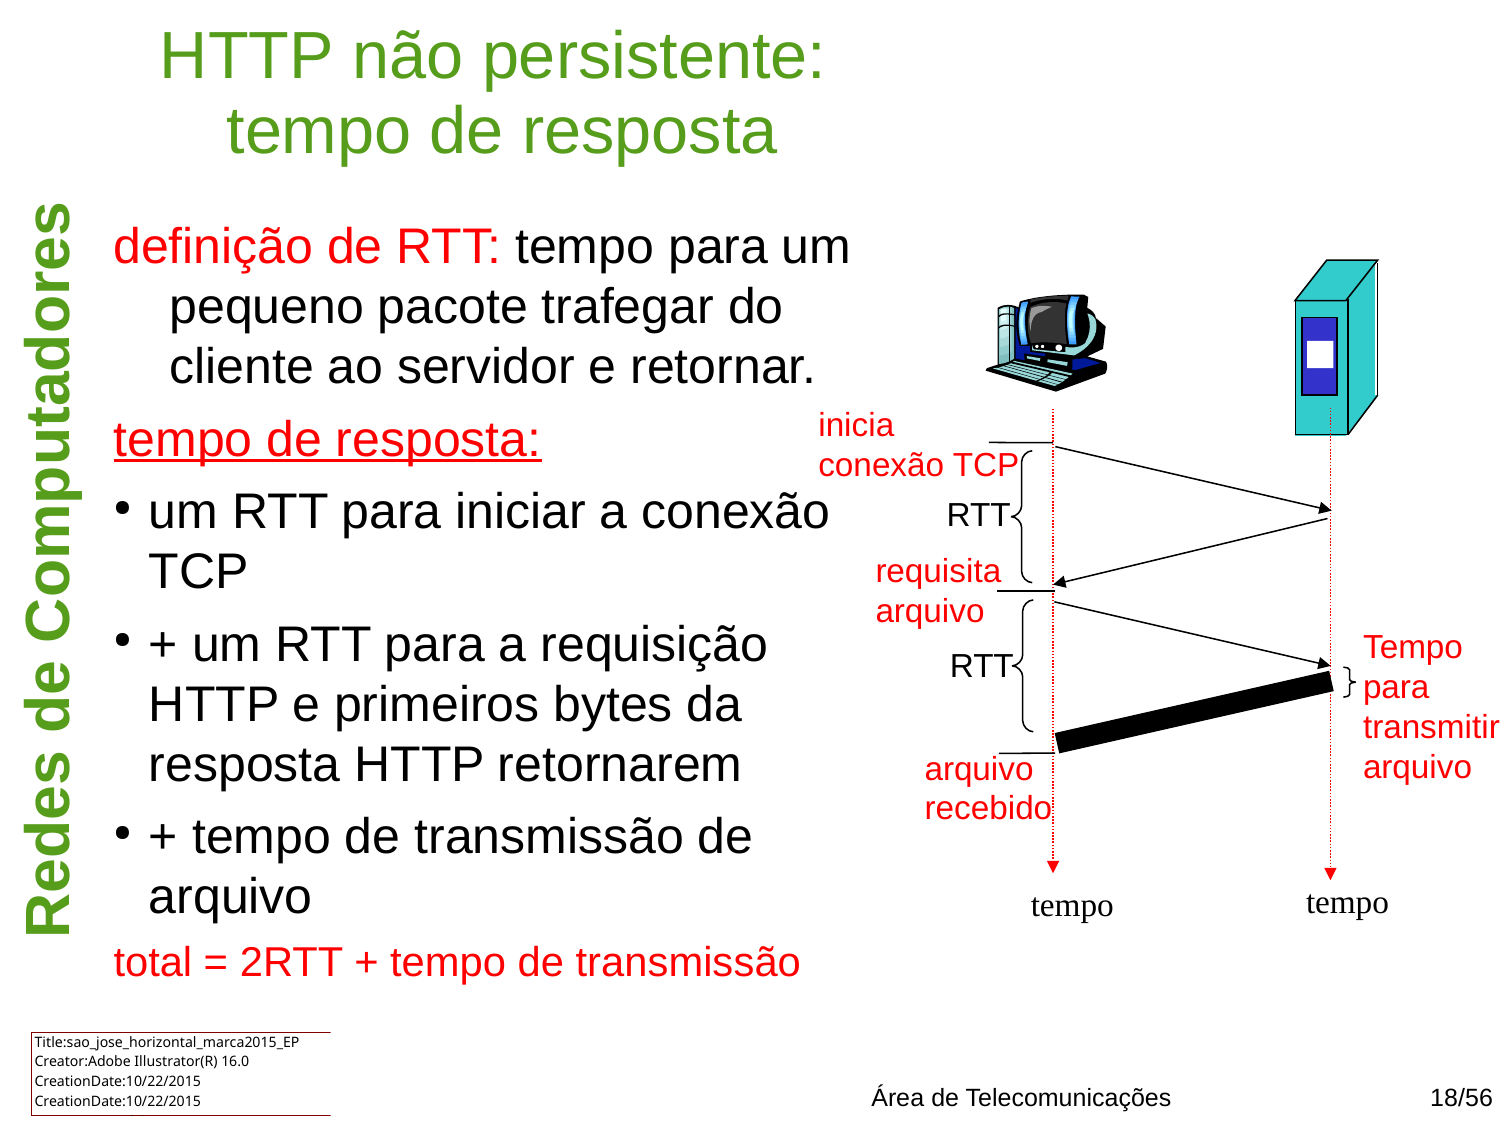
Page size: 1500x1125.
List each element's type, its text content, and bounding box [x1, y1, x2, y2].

text_box tempo [1291, 872, 1405, 928]
text_box RTT [896, 485, 1026, 541]
title HTTP não persistente: tempo de resposta [144, 0, 1494, 188]
text_box RTT [899, 636, 1029, 693]
text_box tempo [1016, 875, 1130, 931]
text_box arquivo recebido [909, 739, 1068, 835]
text_box inicia conexão TCP [803, 395, 1035, 491]
text_box requisita arquivo [860, 541, 1042, 637]
text_box [1294, 260, 1378, 436]
text_box definição de RTT: tempo para um pequeno pacote trafegar do cliente ao servidor e retornar. tempo de resposta: um RTT para iniciar a conexão TCP + um RTT para a requisição HTTP e primeiros bytes da resposta HTTP retornarem + tempo de transmissão de arquivo total = 2RTT + tempo de transmissão [98, 206, 889, 1049]
text_box Tempo para transmitir arquivo [1348, 617, 1500, 793]
picture [985, 293, 1110, 392]
